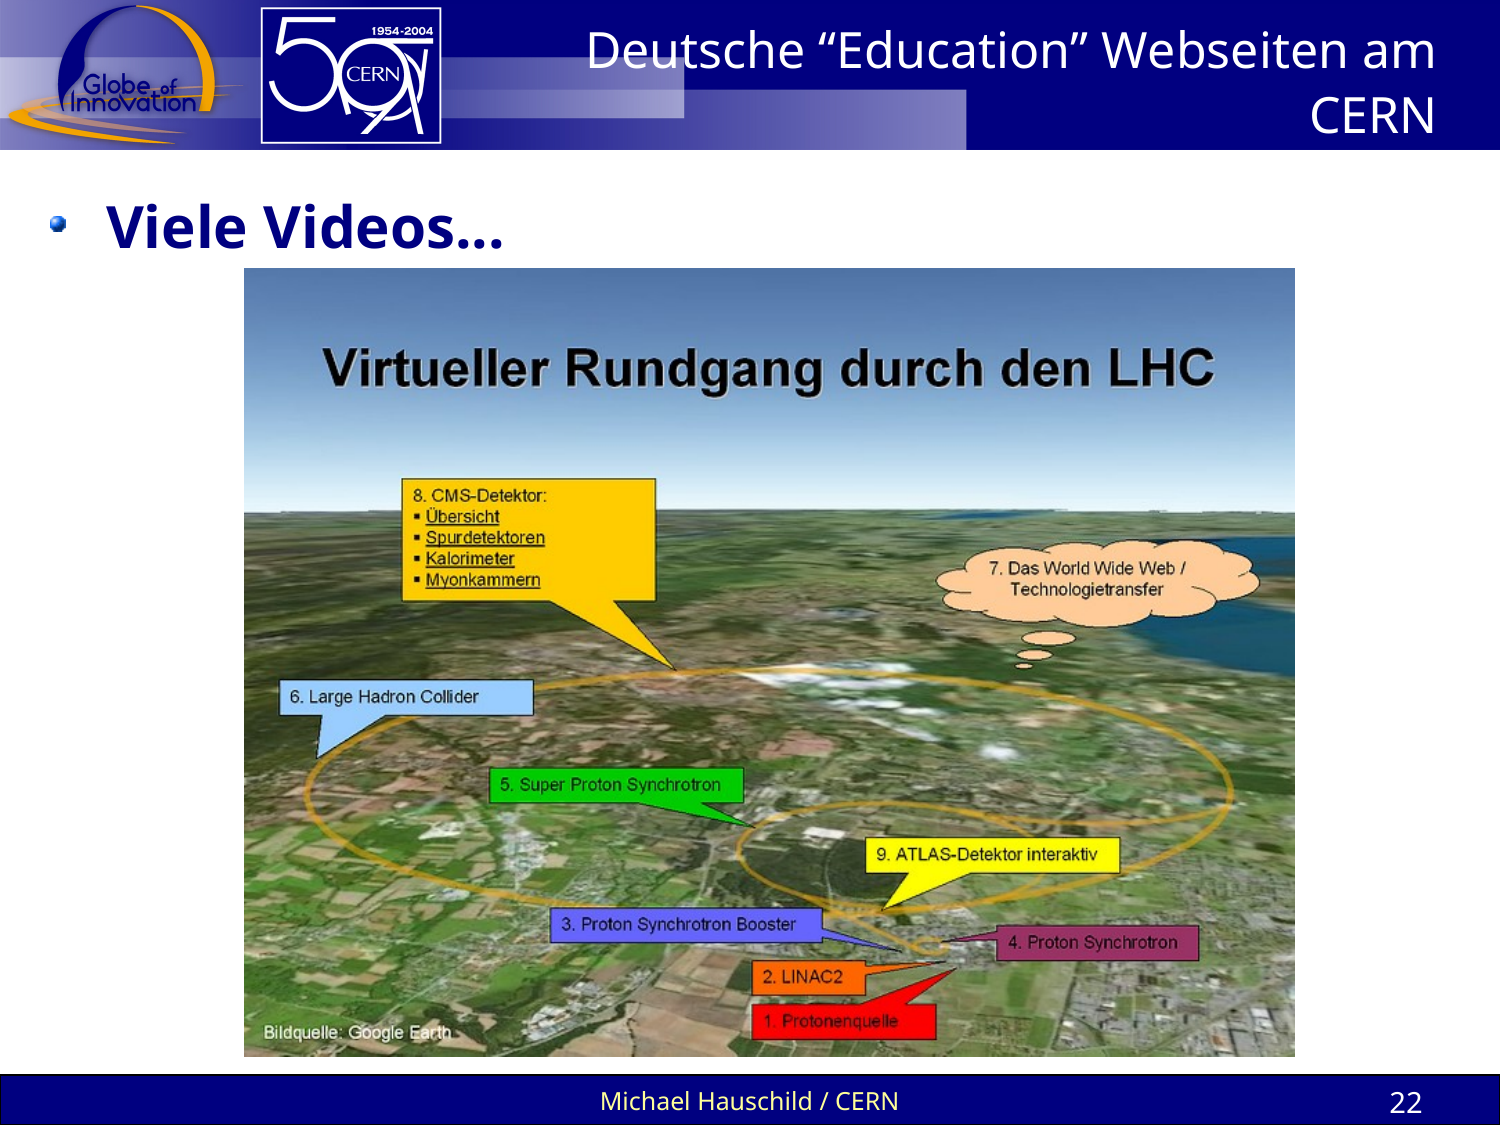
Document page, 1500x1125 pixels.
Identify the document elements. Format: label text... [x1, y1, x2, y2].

list Viele Videos... [50, 187, 1438, 1038]
title Deutsche “Education” Webseiten am CERN [450, 37, 1438, 126]
picture [0, 0, 1500, 150]
picture [244, 268, 1295, 1057]
